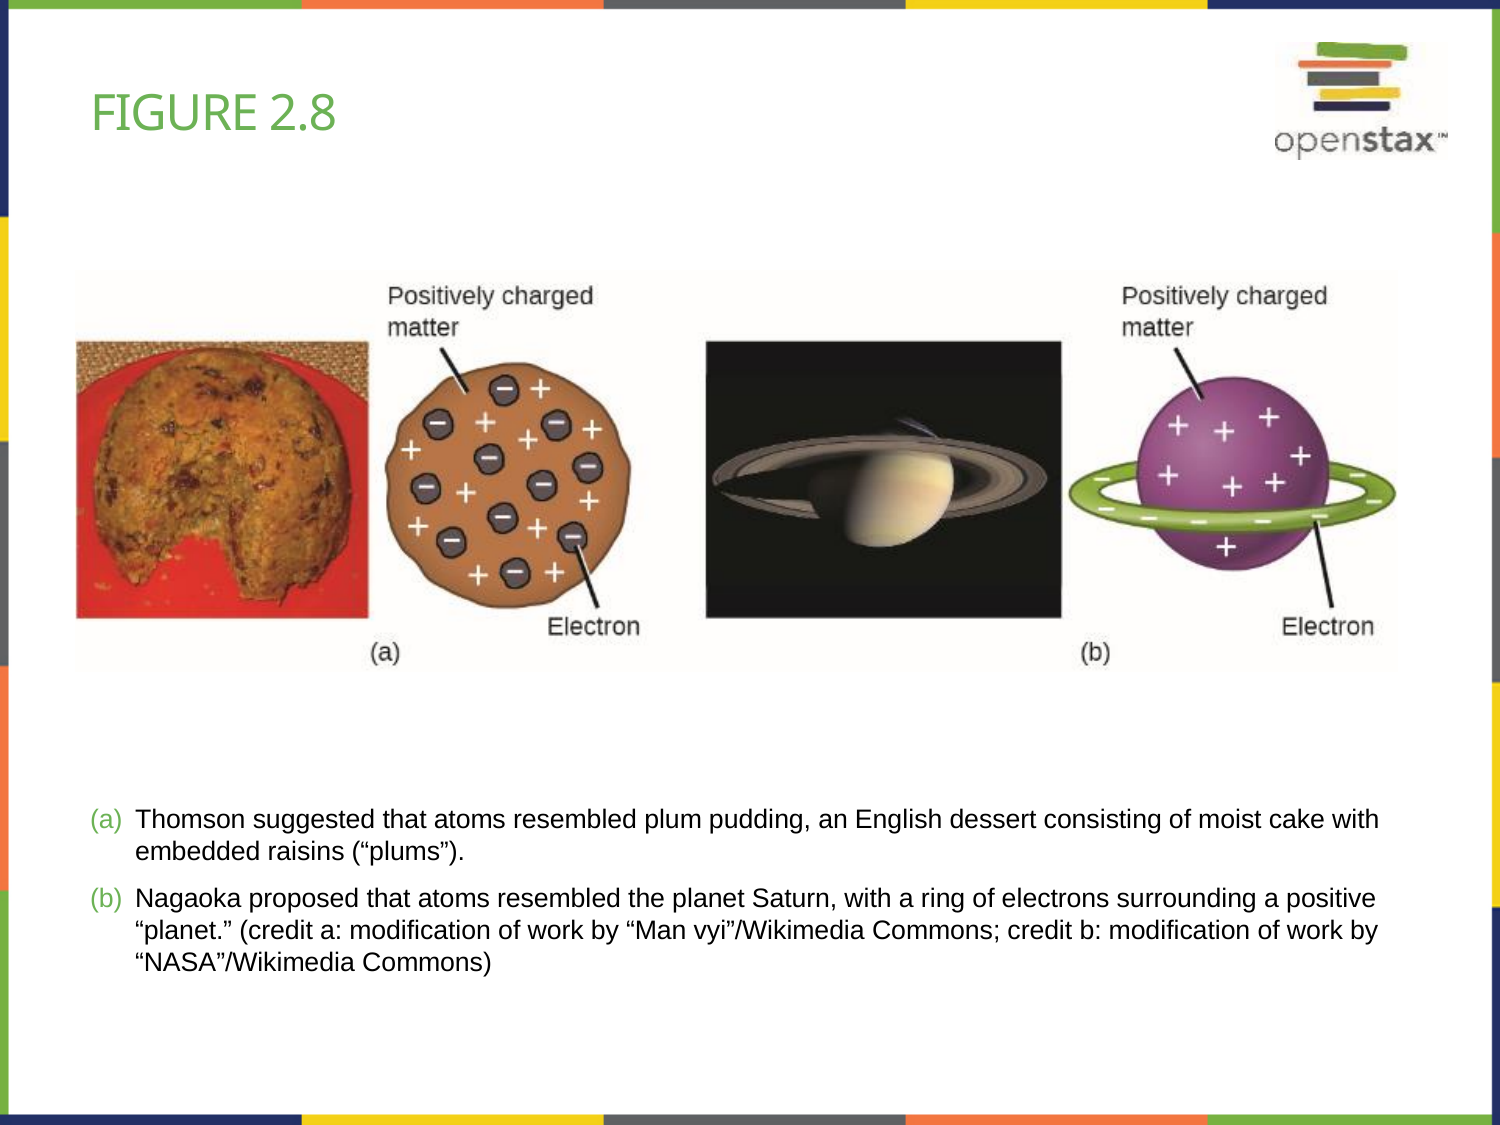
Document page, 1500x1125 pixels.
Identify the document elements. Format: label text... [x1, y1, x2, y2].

title Figure 2.8 [75, 39, 1398, 148]
picture [0, 0, 1500, 1125]
list Thomson suggested that atoms resembled plum pudding, an English dessert consisting of moist cake with embedded raisins (“plums”). Nagaoka proposed that atoms resembled the planet Saturn, with a ring of electrons surrounding a positive “planet.” (credit a: modification of work by “Man vyi”/Wikimedia Commons; credit b: modification of work by “NASA”/Wikimedia Commons) [75, 794, 1398, 986]
